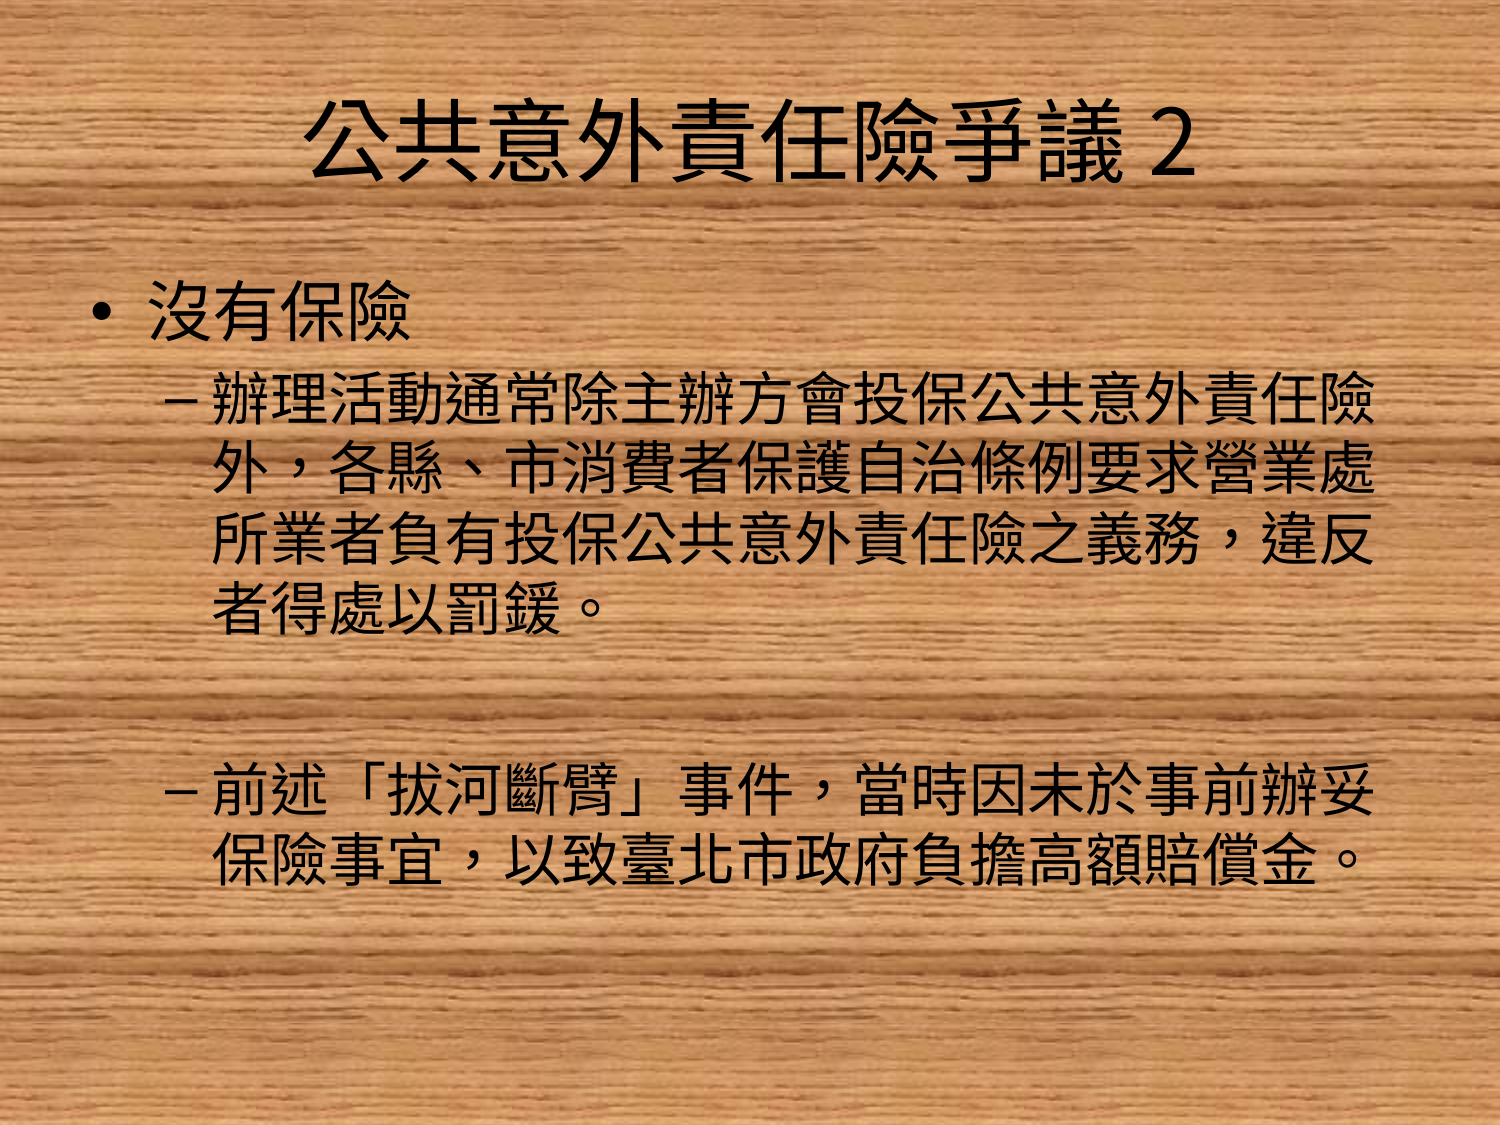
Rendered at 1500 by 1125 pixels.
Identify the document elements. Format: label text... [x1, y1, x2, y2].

list 沒有保險 辦理活動通常除主辦方會投保公共意外責任險外，各縣、市消費者保護自治條例要求營業處所業者負有投保公共意外責任險之義務，違反者得處以罰鍰。 前述「拔河斷臂」事件，當時因未於事前辦妥保險事宜，以致臺北市政府負擔高額賠償金。 [75, 262, 1425, 1005]
picture [0, 0, 1500, 1125]
title 公共意外責任險爭議2 [75, 45, 1425, 233]
